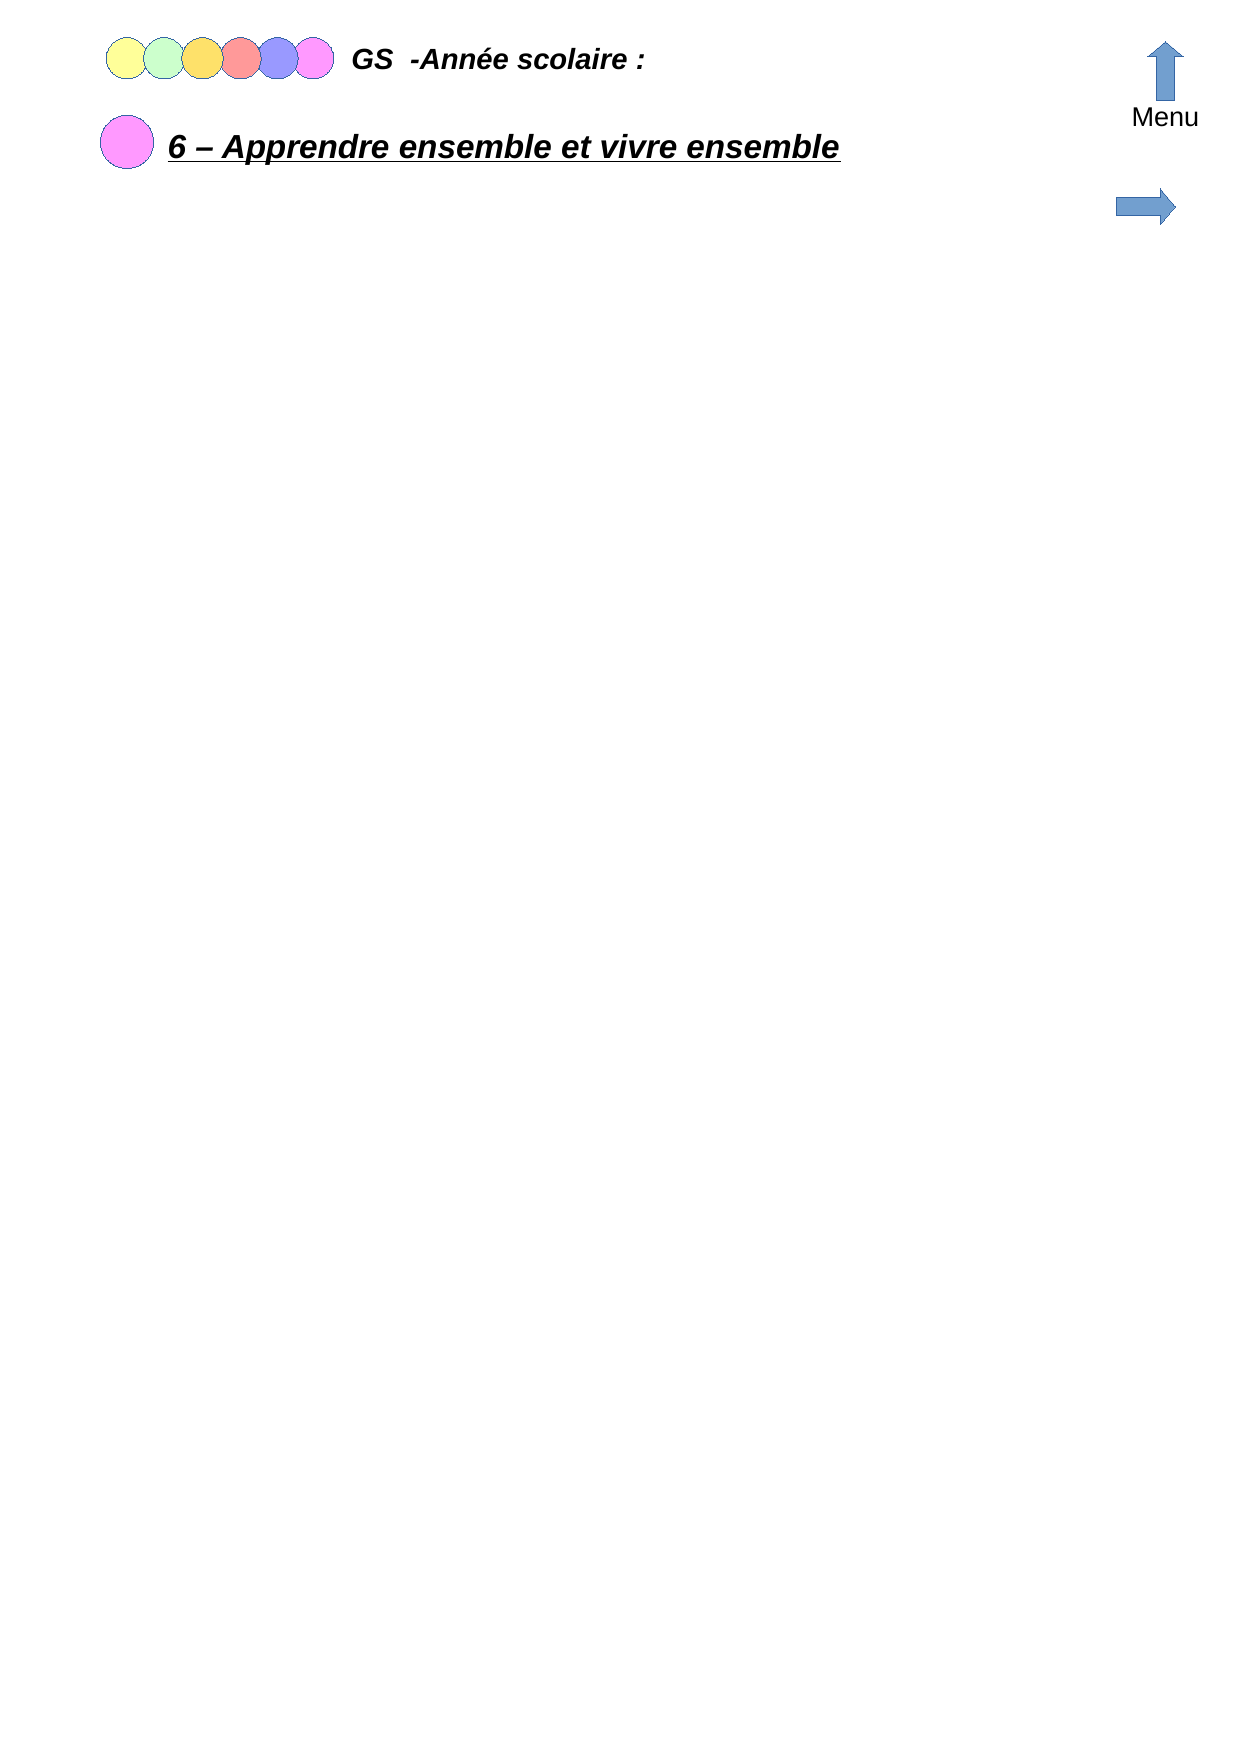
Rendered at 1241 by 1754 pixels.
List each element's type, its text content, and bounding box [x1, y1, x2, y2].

text_box Menu [1147, 41, 1184, 101]
text_box [106, 37, 334, 79]
text_box 6 – Apprendre ensemble et vivre ensemble [143, 121, 863, 195]
text_box [1116, 188, 1176, 225]
text_box [100, 115, 154, 169]
text_box GS -Année scolaire : [336, 35, 1058, 86]
